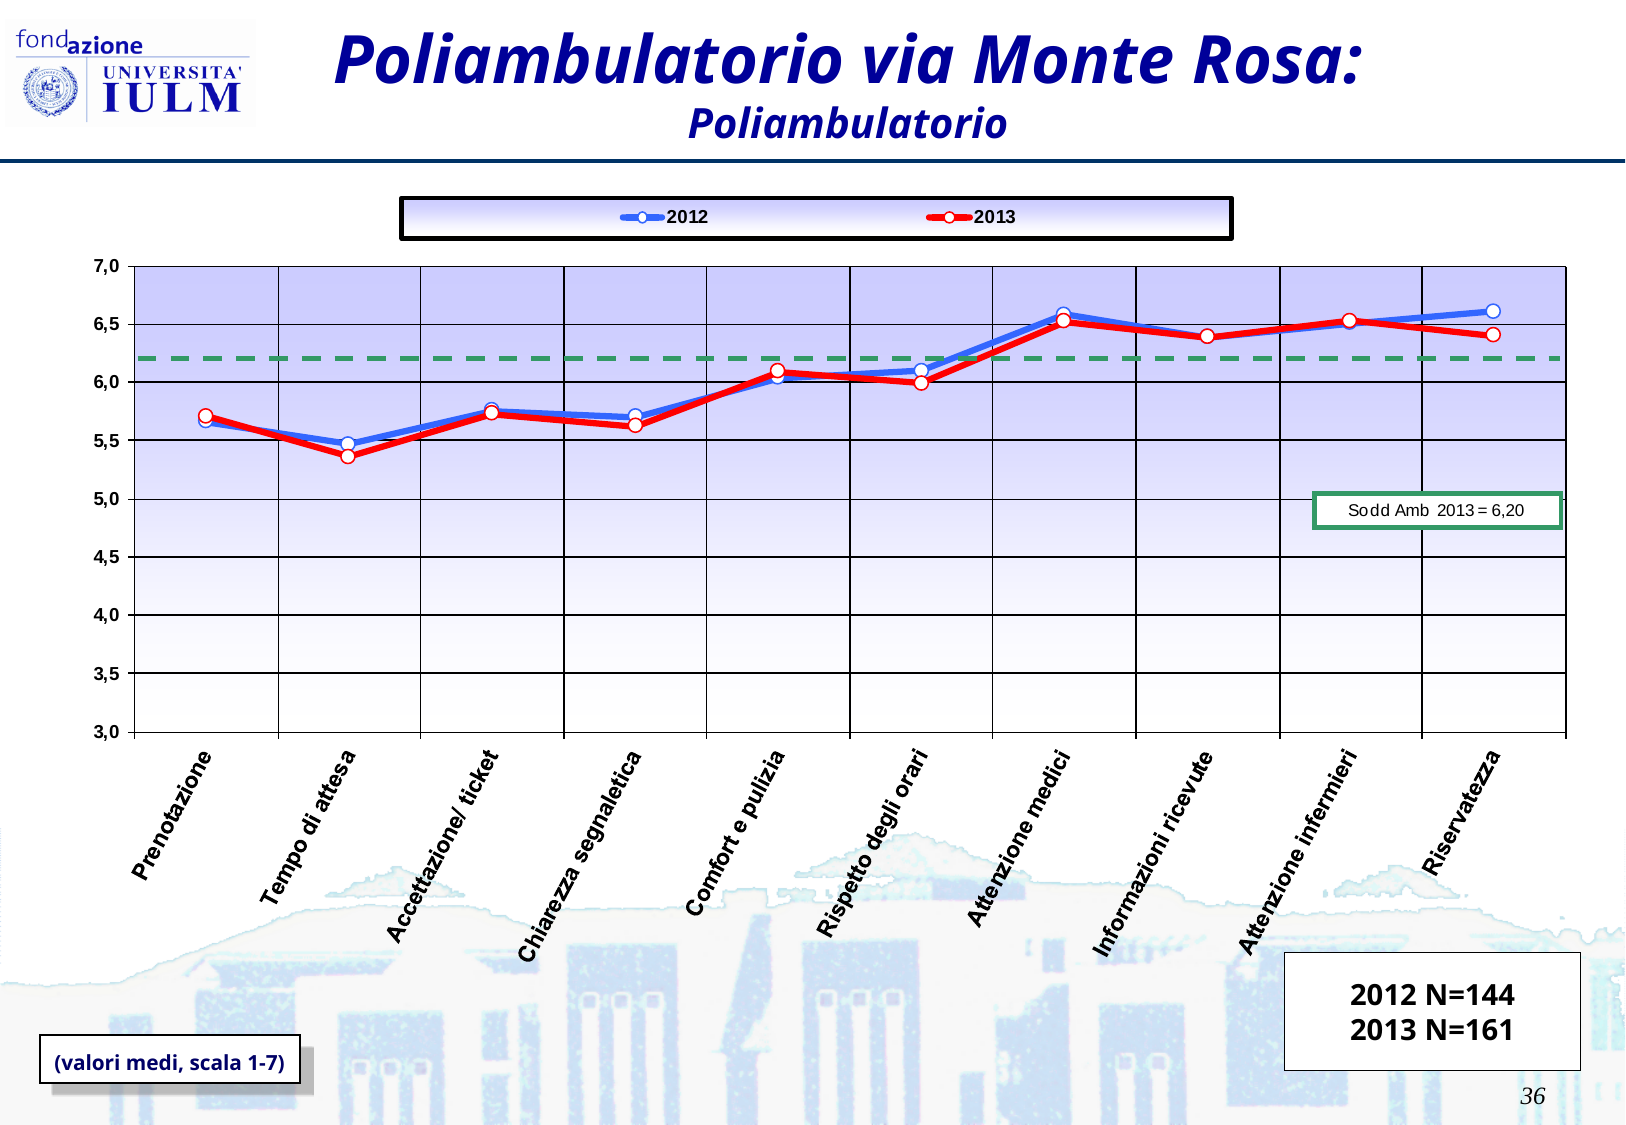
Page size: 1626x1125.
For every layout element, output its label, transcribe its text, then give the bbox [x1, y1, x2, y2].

text_box (valori medi, scala 1-7) [39, 1034, 68, 1083]
text_box Poliambulatorio via Monte Rosa: Poliambulatorio [304, 18, 1392, 144]
picture [5, 19, 256, 127]
text_box 2012 N=144 2013 N=161 [1284, 952, 1581, 1071]
picture [68, 184, 1586, 1125]
